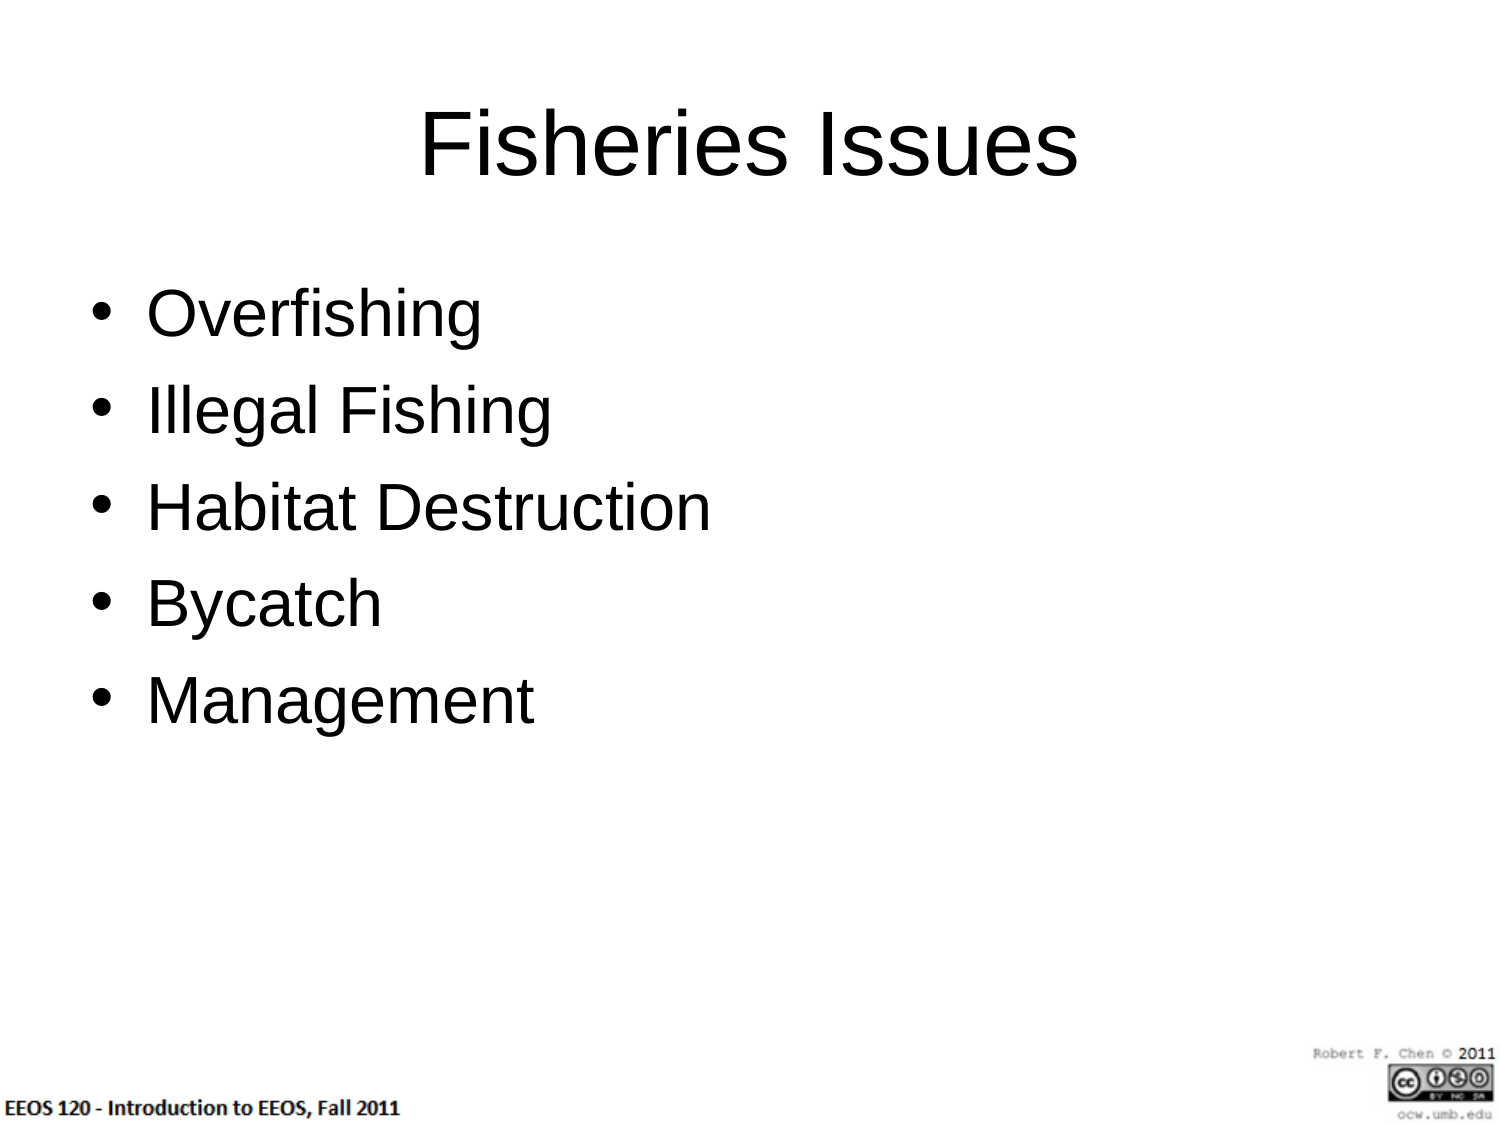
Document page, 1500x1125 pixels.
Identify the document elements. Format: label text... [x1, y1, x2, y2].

title Fisheries Issues [75, 45, 1426, 233]
picture [0, 1090, 405, 1125]
list Overfishing Illegal Fishing Habitat Destruction Bycatch Management [75, 262, 1426, 1006]
picture [1304, 1042, 1500, 1125]
